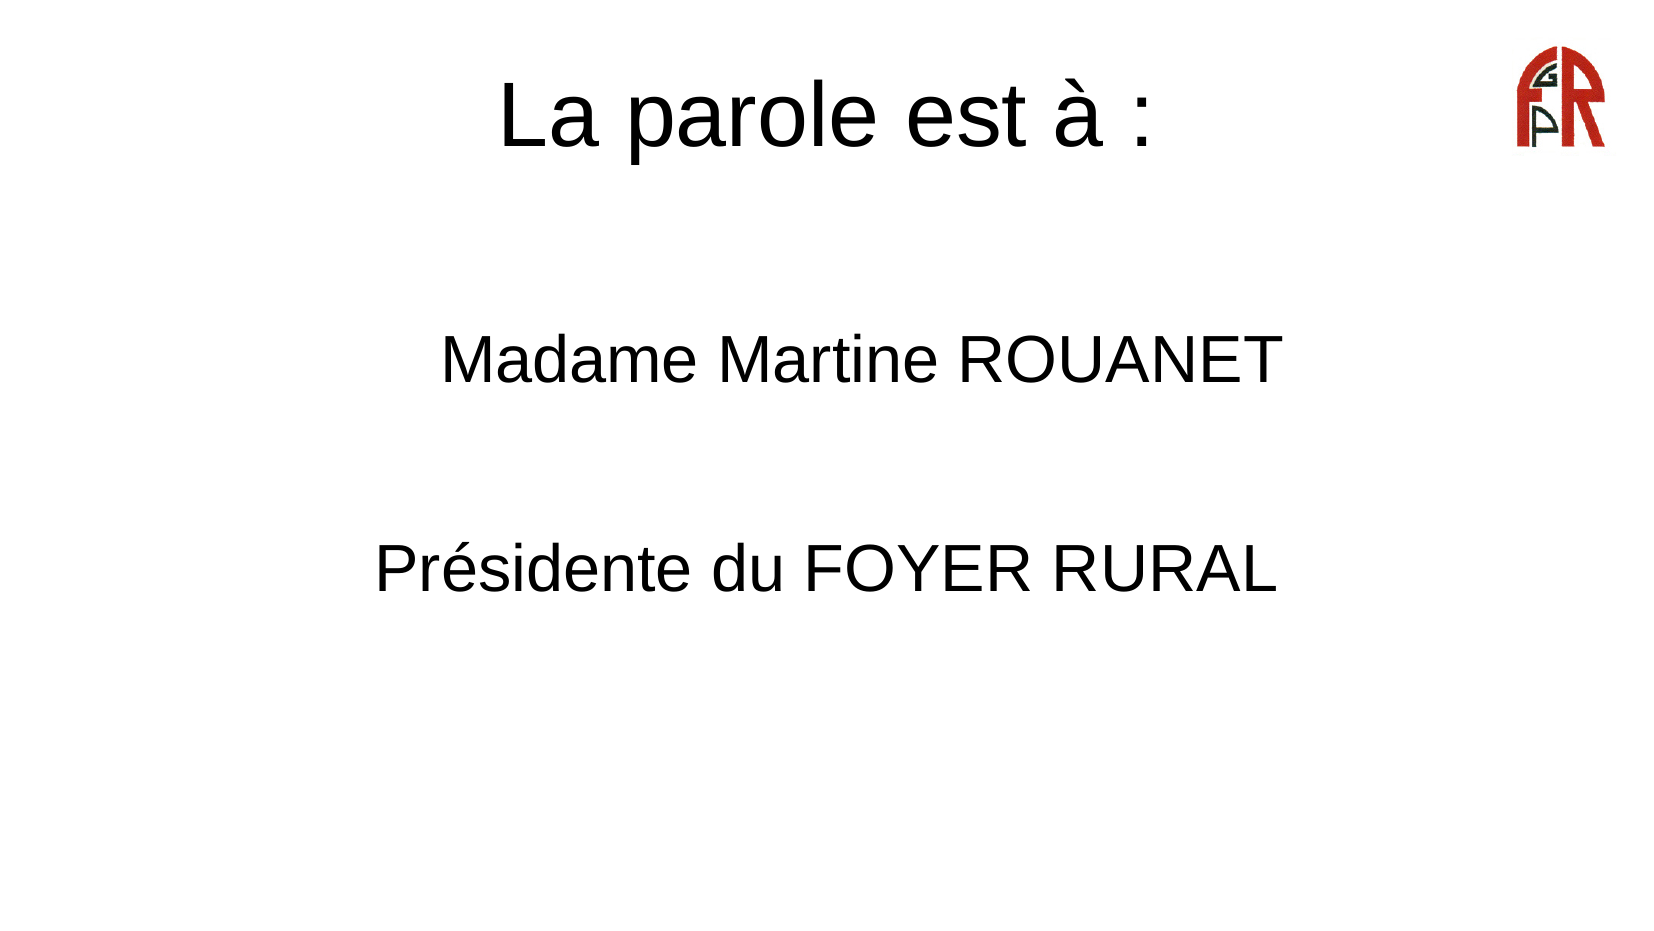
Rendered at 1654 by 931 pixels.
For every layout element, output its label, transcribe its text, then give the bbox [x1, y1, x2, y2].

title La parole est à : [82, 37, 1571, 193]
list Madame Martine ROUANET Présidente du FOYER RURAL [82, 217, 1571, 758]
picture [1506, 37, 1618, 156]
